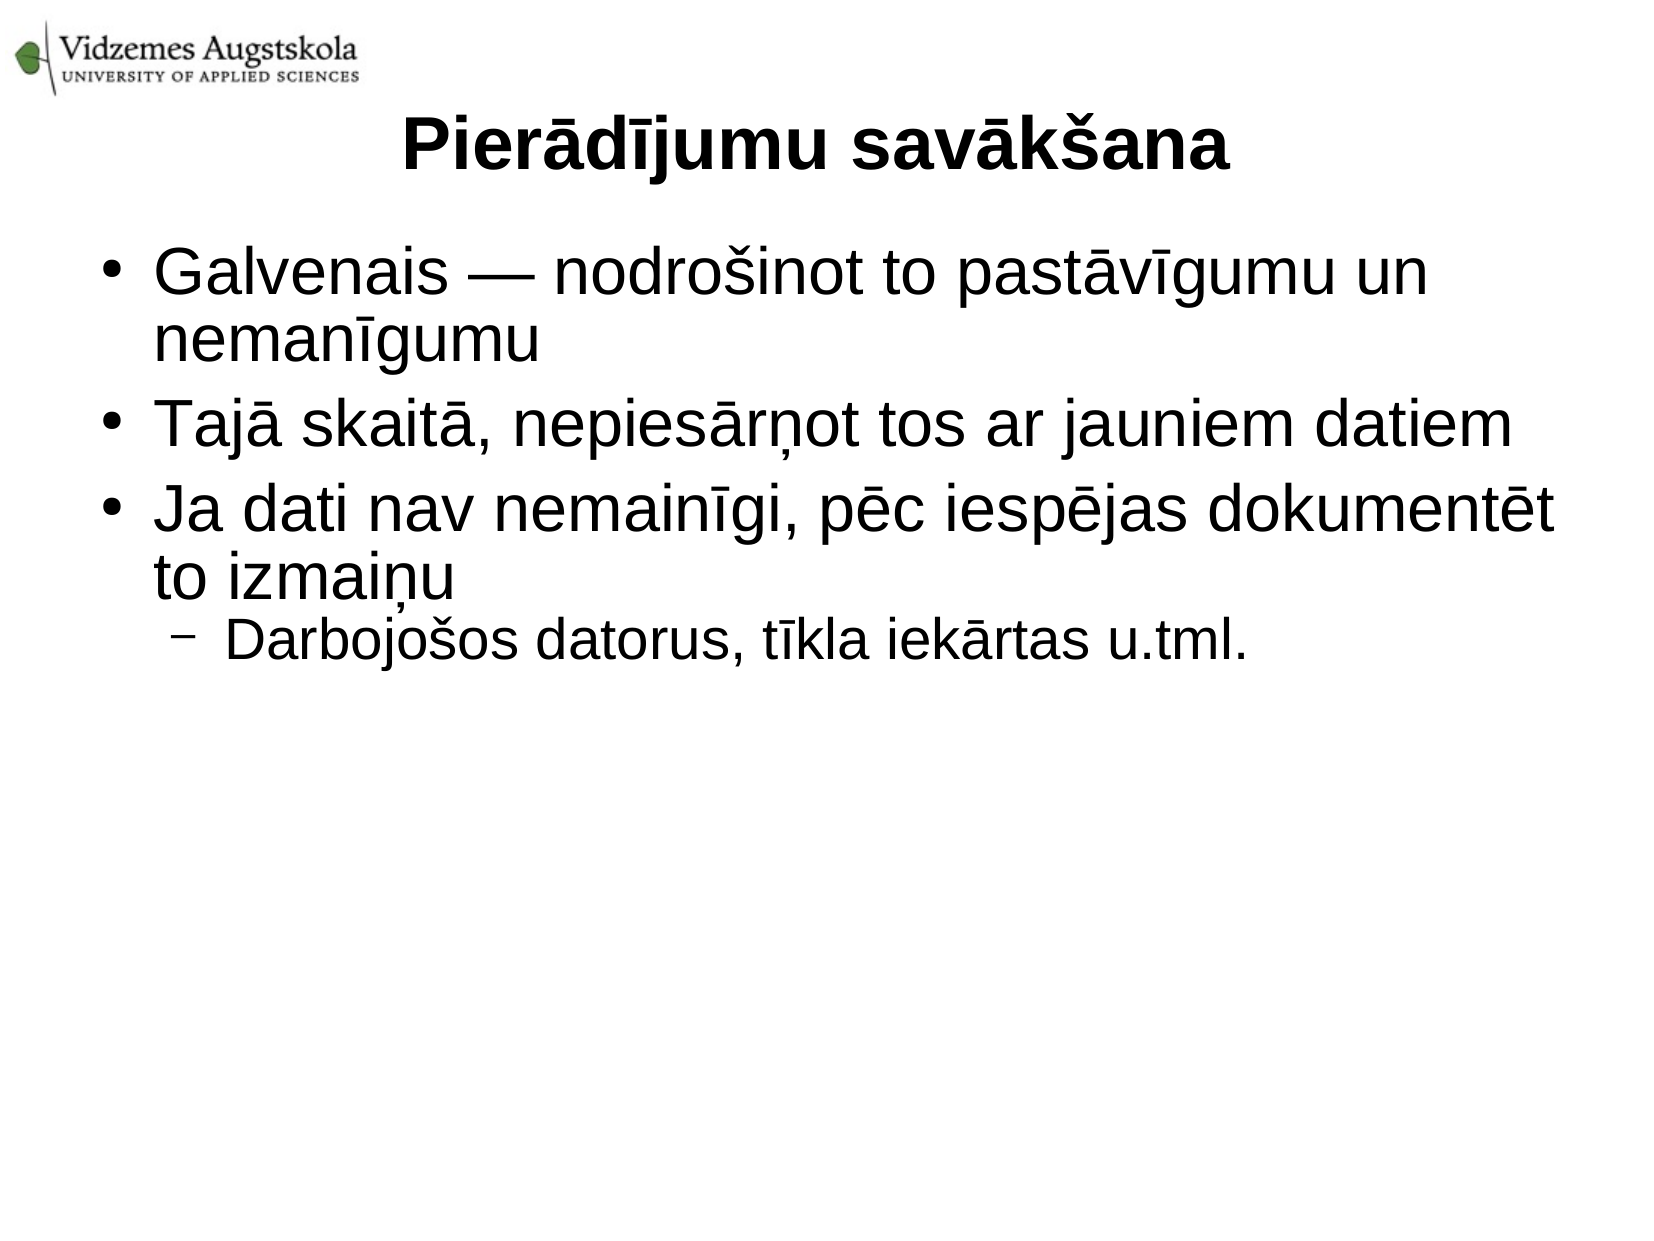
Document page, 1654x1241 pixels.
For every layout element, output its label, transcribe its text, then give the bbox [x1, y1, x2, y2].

list Galvenais — nodrošinot to pastāvīgumu un nemanīgumu Tajā skaitā, nepiesārņot tos ar jauniem datiem Ja dati nav nemainīgi, pēc iespējas dokumentēt to izmaiņu Darbojošos datorus, tīkla iekārtas u.tml. [82, 236, 1569, 1107]
title Pierādījumu savākšana [94, 100, 1512, 191]
picture [5, 2, 368, 113]
